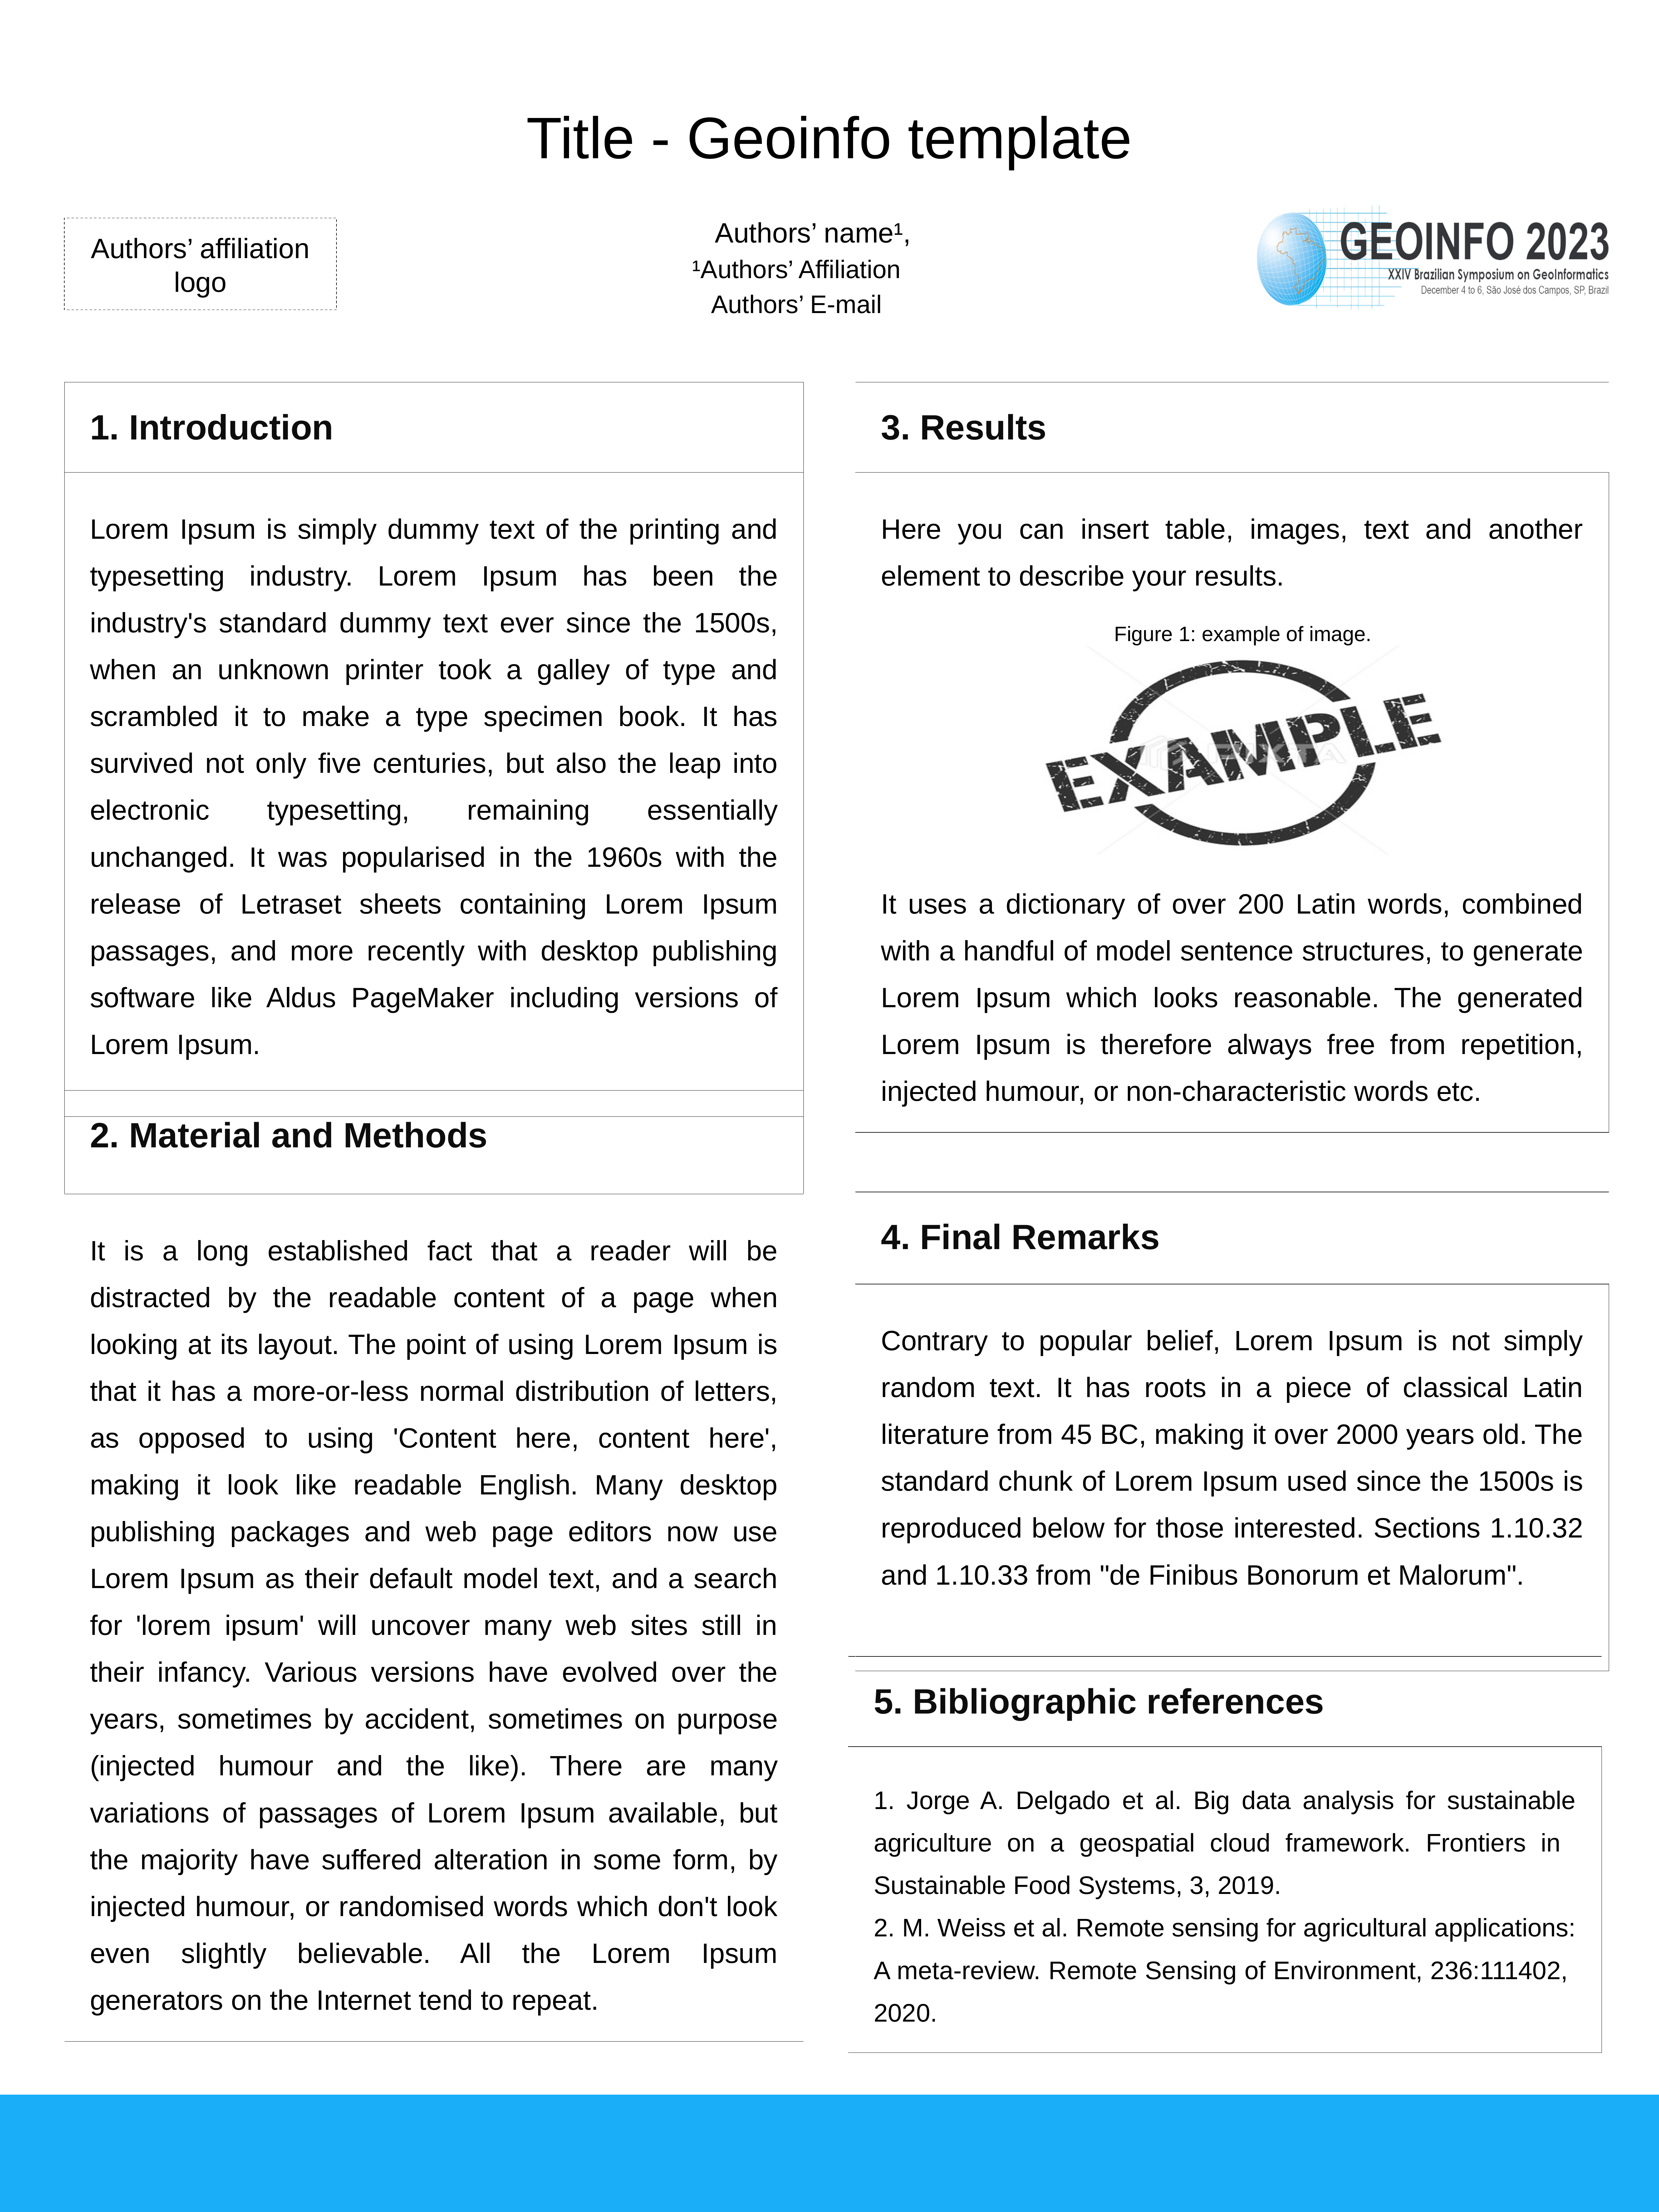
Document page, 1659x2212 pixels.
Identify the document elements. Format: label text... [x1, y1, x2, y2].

text_box Authors’ affiliation logo [64, 218, 336, 310]
table_cell Lorem Ipsum is simply dummy text of the printing and typesetting industry. Lorem Ipsum has been the industry's standard dummy text ever since the 1500s, when an unknown printer took a galley of type and scrambled it to make a type specimen book. It has survived not only five centuries, but also the leap into electronic typesetting, remaining essentially unchanged. It was popularised in the 1960s with the release of Letraset sheets containing Lorem Ipsum passages, and more recently with desktop publishing software like Aldus PageMaker including versions of Lorem Ipsum. [65, 473, 803, 1090]
picture [1011, 646, 1475, 855]
table_header 3. Results [856, 382, 1609, 472]
picture [1257, 205, 1609, 310]
text_box Authors’ name¹, ¹Authors’ Affiliation Authors’ E-mail [336, 196, 1257, 331]
table_header 5. Bibliographic references [848, 1657, 1602, 1746]
table_header 4. Final Remarks [856, 1192, 1609, 1284]
text_box Title - Geoinfo template [64, 50, 1595, 185]
text_box [0, 2095, 1659, 2212]
table_header 2. Material and Methods [65, 1091, 803, 1194]
table_cell 1. Jorge A. Delgado et al. Big data analysis for sustainable agriculture on a geospatial cloud framework. Frontiers in Sustainable Food Systems, 3, 2019. 2. M. Weiss et al. Remote sensing for agricultural applications: A meta-review. Remote Sensing of Environment, 236:111402, 2020. [848, 1747, 1602, 2053]
text_box Figure 1: example of image. [1009, 607, 1477, 646]
table_header 1. Introduction [65, 382, 803, 472]
table_cell It is a long established fact that a reader will be distracted by the readable content of a page when looking at its layout. The point of using Lorem Ipsum is that it has a more-or-less normal distribution of letters, as opposed to using 'Content here, content here', making it look like readable English. Many desktop publishing packages and web page editors now use Lorem Ipsum as their default model text, and a search for 'lorem ipsum' will uncover many web sites still in their infancy. Various versions have evolved over the years, sometimes by accident, sometimes on purpose (injected humour and the like). There are many variations of passages of Lorem Ipsum available, but the majority have suffered alteration in some form, by injected humour, or randomised words which don't look even slightly believable. All the Lorem Ipsum generators on the Internet tend to repeat. [65, 1194, 803, 2041]
table_cell Here you can insert table, images, text and another element to describe your results. It uses a dictionary of over 200 Latin words, combined with a handful of model sentence structures, to generate Lorem Ipsum which looks reasonable. The generated Lorem Ipsum is therefore always free from repetition, injected humour, or non-characteristic words etc. [856, 473, 1609, 1132]
table_cell Contrary to popular belief, Lorem Ipsum is not simply random text. It has roots in a piece of classical Latin literature from 45 BC, making it over 2000 years old. The standard chunk of Lorem Ipsum used since the 1500s is reproduced below for those interested. Sections 1.10.32 and 1.10.33 from "de Finibus Bonorum et Malorum". [856, 1284, 1609, 1671]
